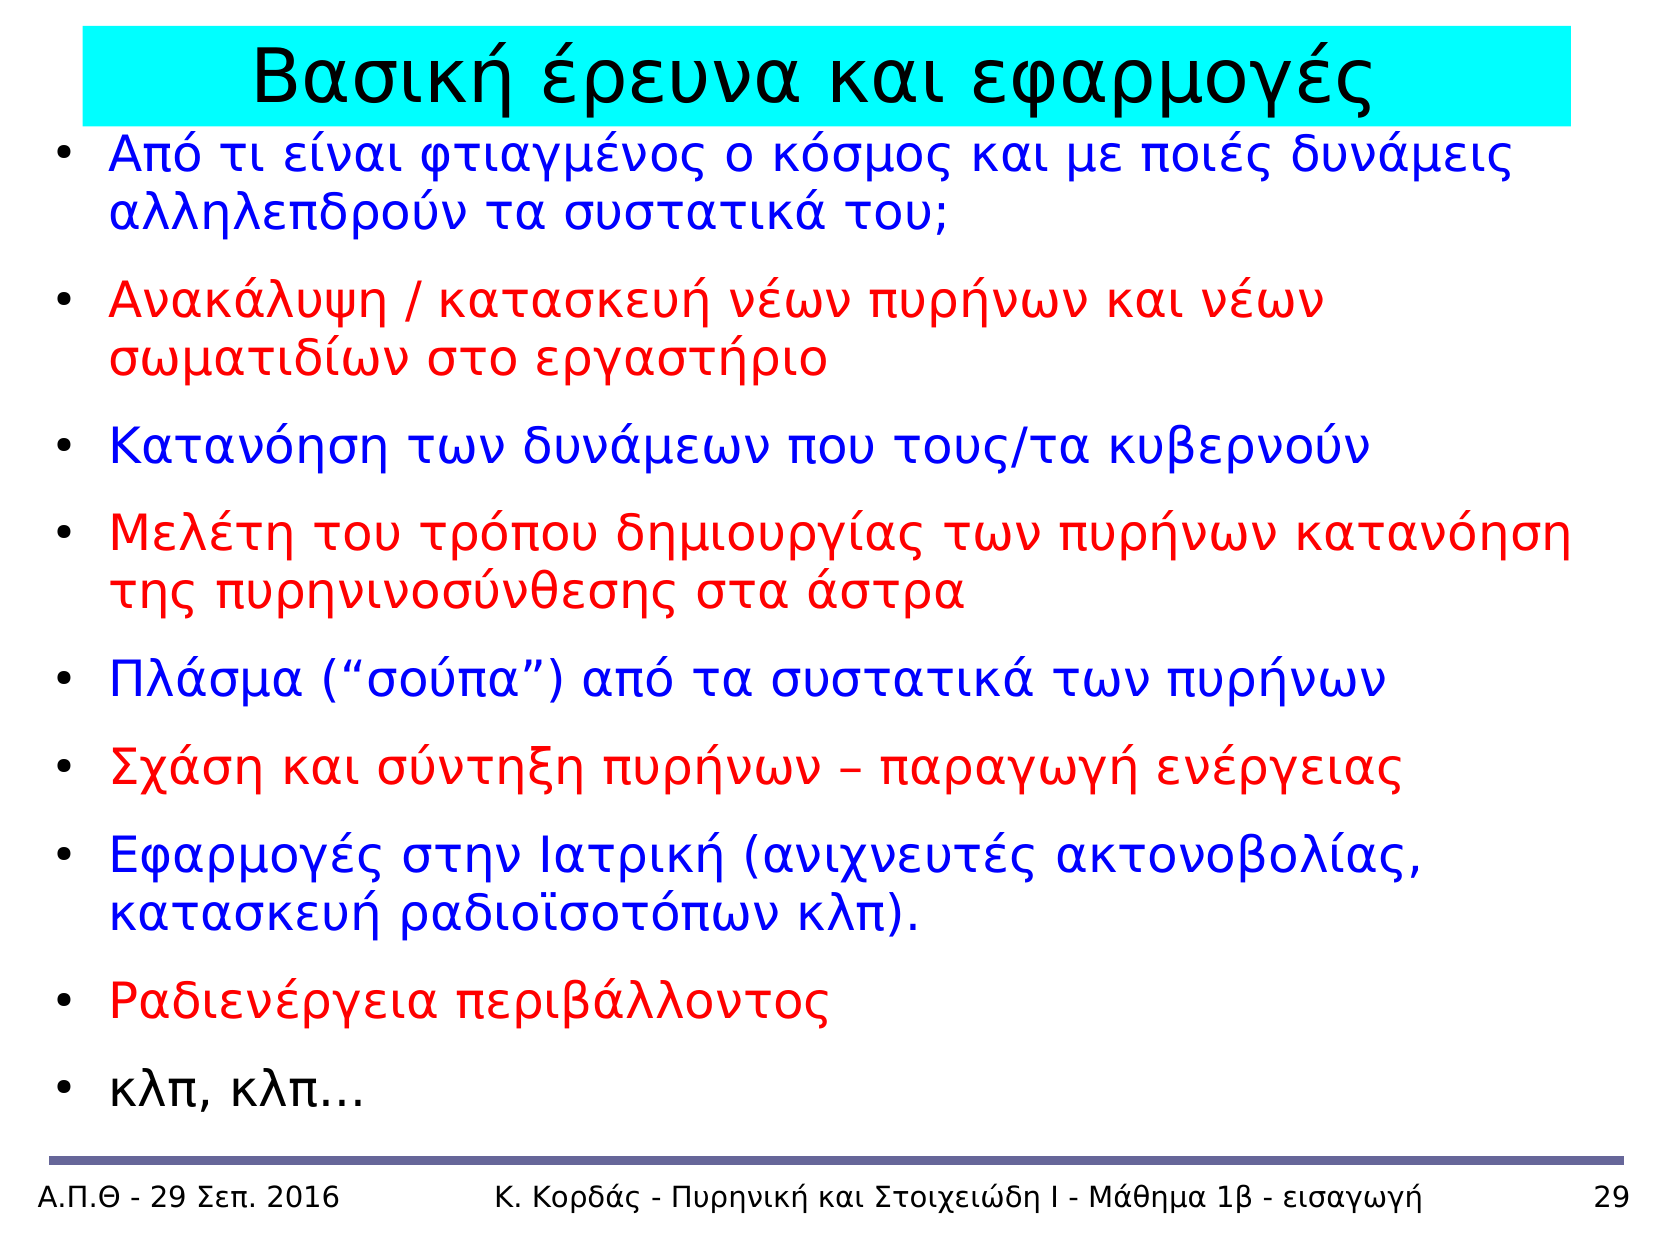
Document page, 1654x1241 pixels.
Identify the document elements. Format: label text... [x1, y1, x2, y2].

title Βασική έρευνα και εφαρμογές [82, 32, 1571, 120]
list Από τι είναι φτιαγμένος ο κόσμος και με ποιές δυνάμεις αλληλεπδρούν τα συστατικά του; Ανακάλυψη / κατασκευή νέων πυρήνων και νέων σωματιδίων στο εργαστήριο Κατανόηση των δυνάμεων που τους/τα κυβερνούν Μελέτη του τρόπου δημιουργίας των πυρήνων κατανόηση της πυρηνινοσύνθεσης στα άστρα Πλάσμα (“σούπα”) από τα συστατικά των πυρήνων Σχάση και σύντηξη πυρήνων – παραγωγή ενέργειας Εφαρμογές στην Ιατρική (ανιχνευτές ακτονοβολίας, κατασκευή ραδιοϊσοτόπων κλπ). Ραδιενέργεια περιβάλλοντος κλπ, κλπ... [37, 124, 1613, 1219]
